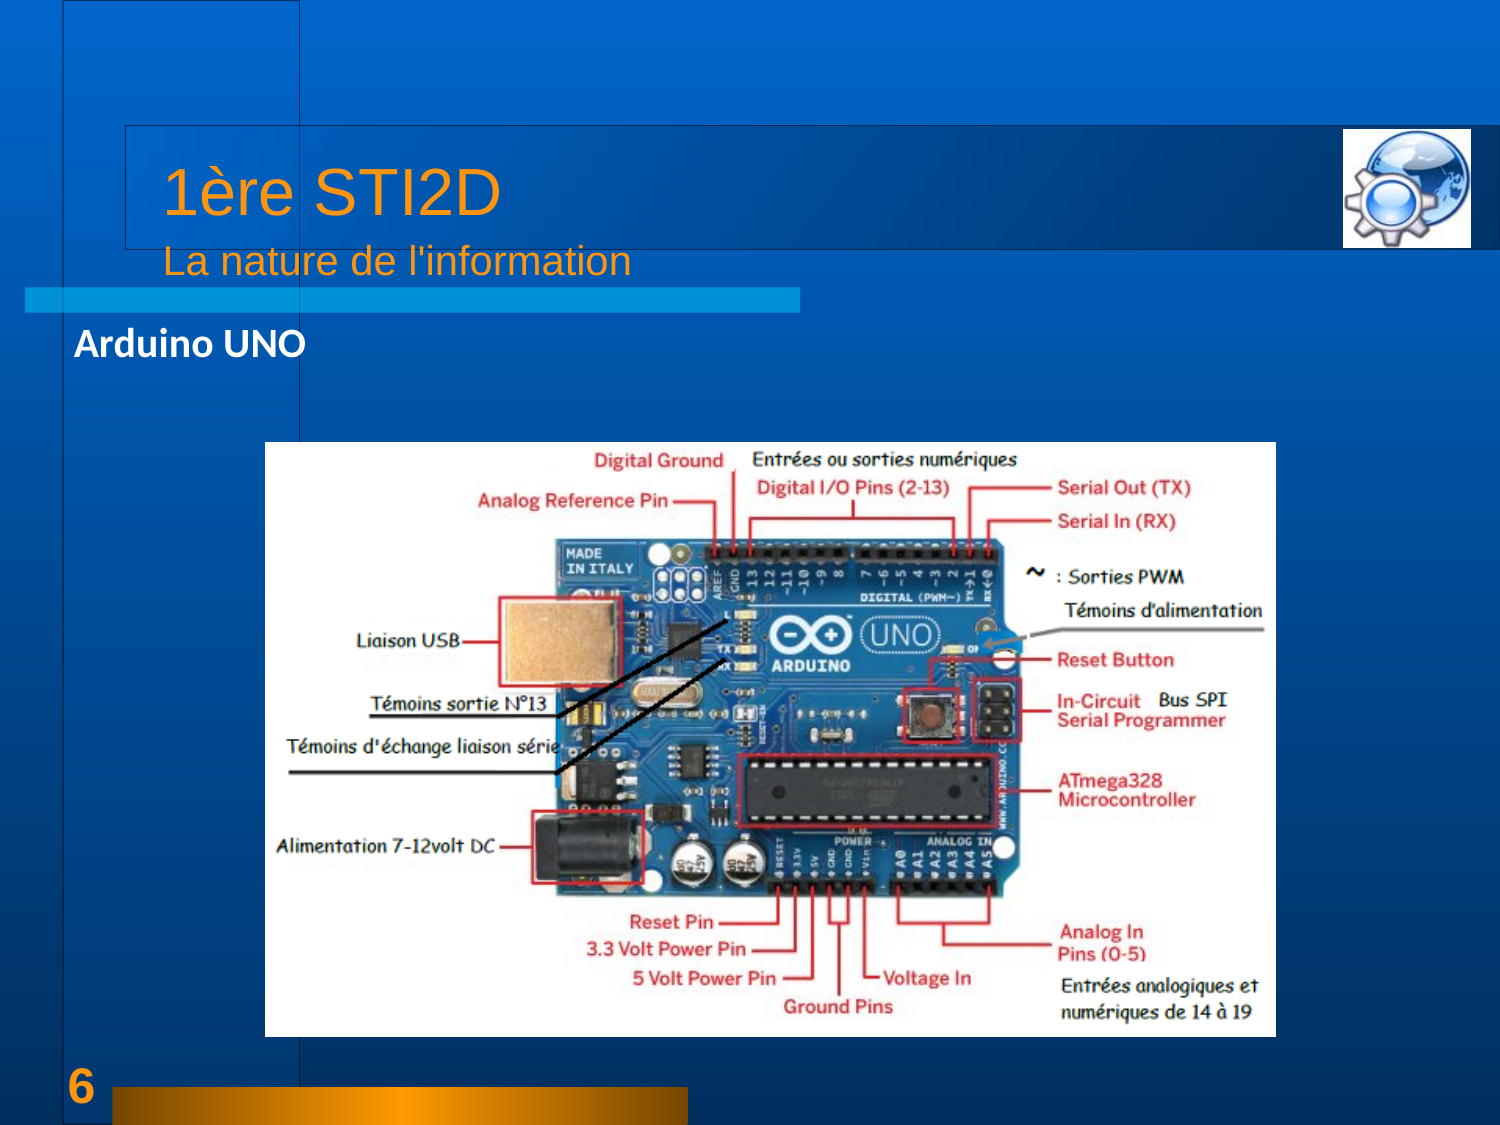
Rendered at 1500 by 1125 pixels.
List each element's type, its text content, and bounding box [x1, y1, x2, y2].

picture [1343, 129, 1471, 248]
picture [265, 872, 1276, 1037]
text_box Arduino UNO [59, 319, 1477, 872]
